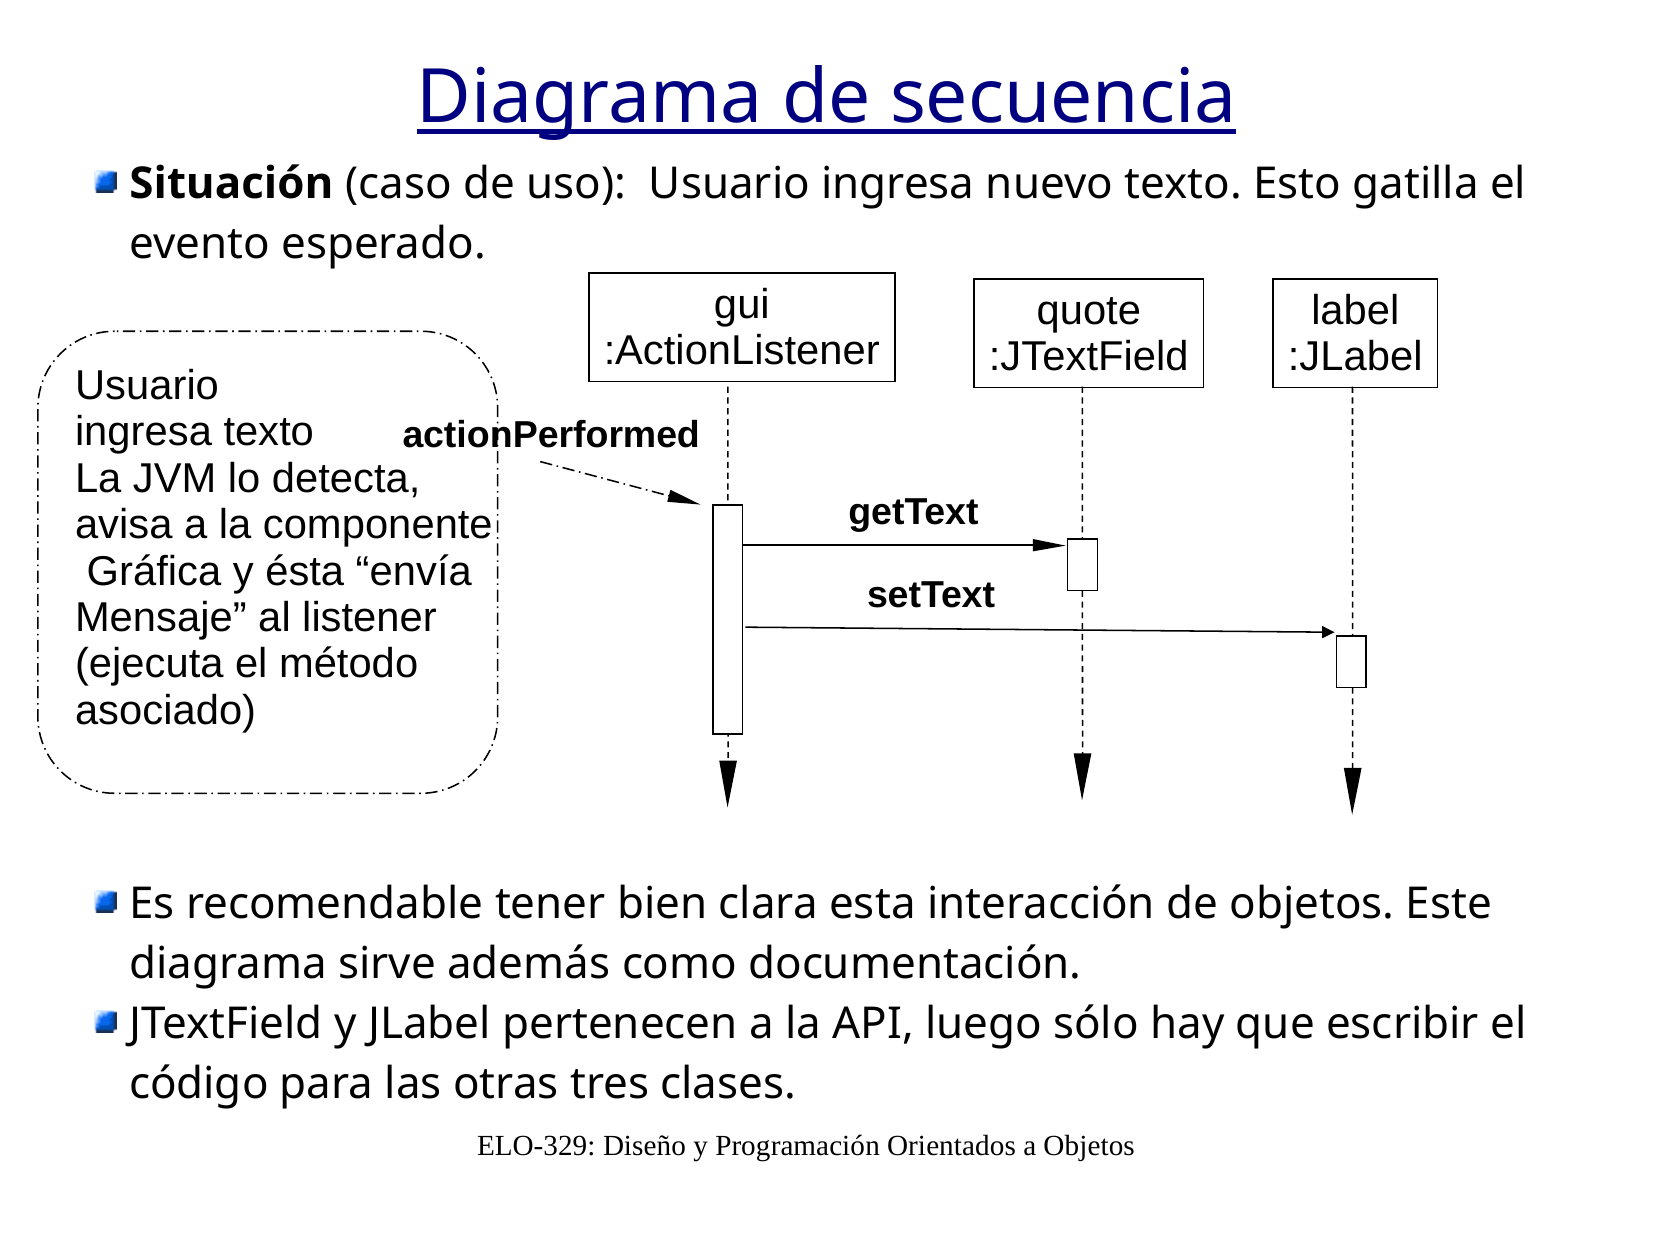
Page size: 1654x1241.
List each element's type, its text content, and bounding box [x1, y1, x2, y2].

text_box getText [833, 482, 994, 541]
text_box [713, 504, 743, 734]
text_box [1336, 636, 1367, 688]
text_box setText [852, 565, 1011, 624]
text_box actionPerformed [387, 406, 716, 464]
list Situación (caso de uso): Usuario ingresa nuevo texto. Esto gatilla el evento esperado. Es recomendable tener bien clara esta interacción de objetos. Este diagrama sirve además como documentación. JTextField y JLabel pertenecen a la API, luego sólo hay que escribir el código para las otras tres clases. [82, 151, 1571, 1115]
text_box Usuario ingresa texto La JVM lo detecta, avisa a la componente Gráfica y ésta “envía Mensaje” al listener (ejecuta el método asociado) [37, 331, 498, 794]
text_box quote :JTextField [974, 278, 1204, 388]
text_box label :JLabel [1273, 278, 1438, 388]
text_box [1067, 538, 1098, 591]
title Diagrama de secuencia [82, 43, 1571, 145]
text_box gui :ActionListener [588, 272, 895, 382]
